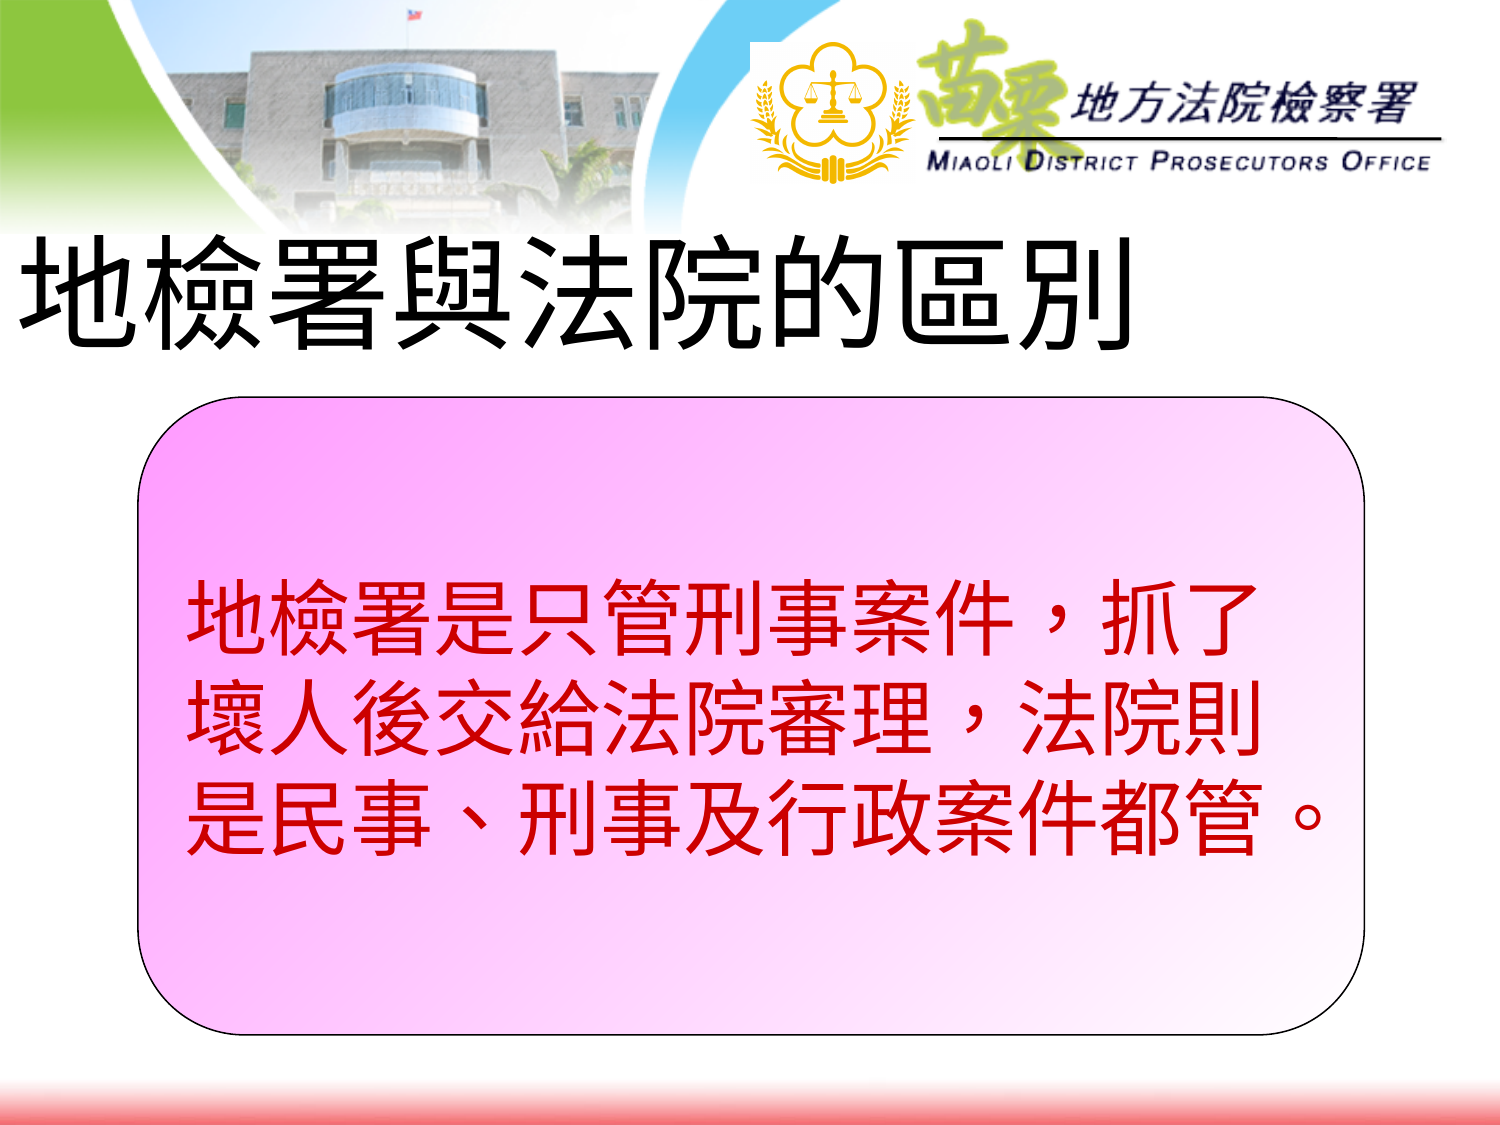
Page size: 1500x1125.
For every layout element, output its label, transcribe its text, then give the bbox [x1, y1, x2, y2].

picture [0, 1026, 1500, 1125]
text_box 地檢署是只管刑事案件，抓了壞人後交給法院審理，法院則是民事、刑事及行政案件都管。 [137, 397, 1365, 1035]
text_box 地檢署與法院的區別 [0, 208, 1156, 374]
